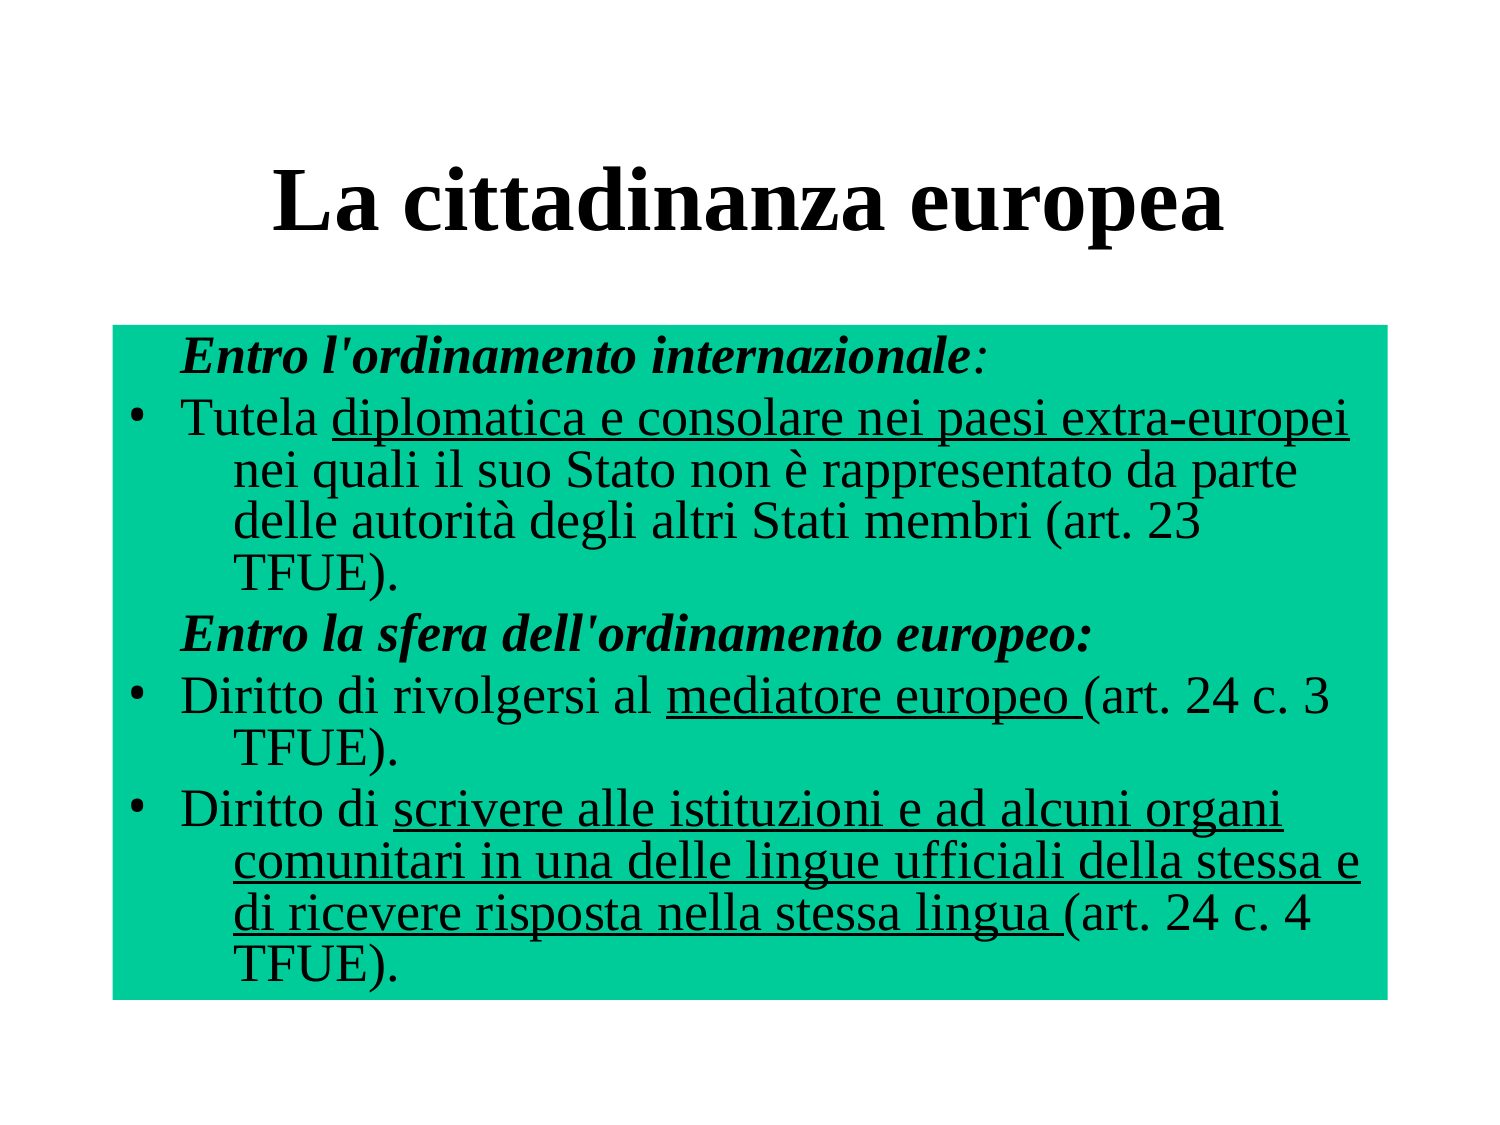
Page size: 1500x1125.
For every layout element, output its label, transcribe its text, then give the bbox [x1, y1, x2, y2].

title La cittadinanza europea [112, 99, 1388, 288]
list Entro l'ordinamento internazionale: Tutela diplomatica e consolare nei paesi extra-europei nei quali il suo Stato non è rappresentato da parte delle autorità degli altri Stati membri (art. 23 TFUE). Entro la sfera dell'ordinamento europeo: Diritto di rivolgersi al mediatore europeo (art. 24 c. 3 TFUE). Diritto di scrivere alle istituzioni e ad alcuni organi comunitari in una delle lingue ufficiali della stessa e di ricevere risposta nella stessa lingua (art. 24 c. 4 TFUE). [112, 324, 1388, 1000]
